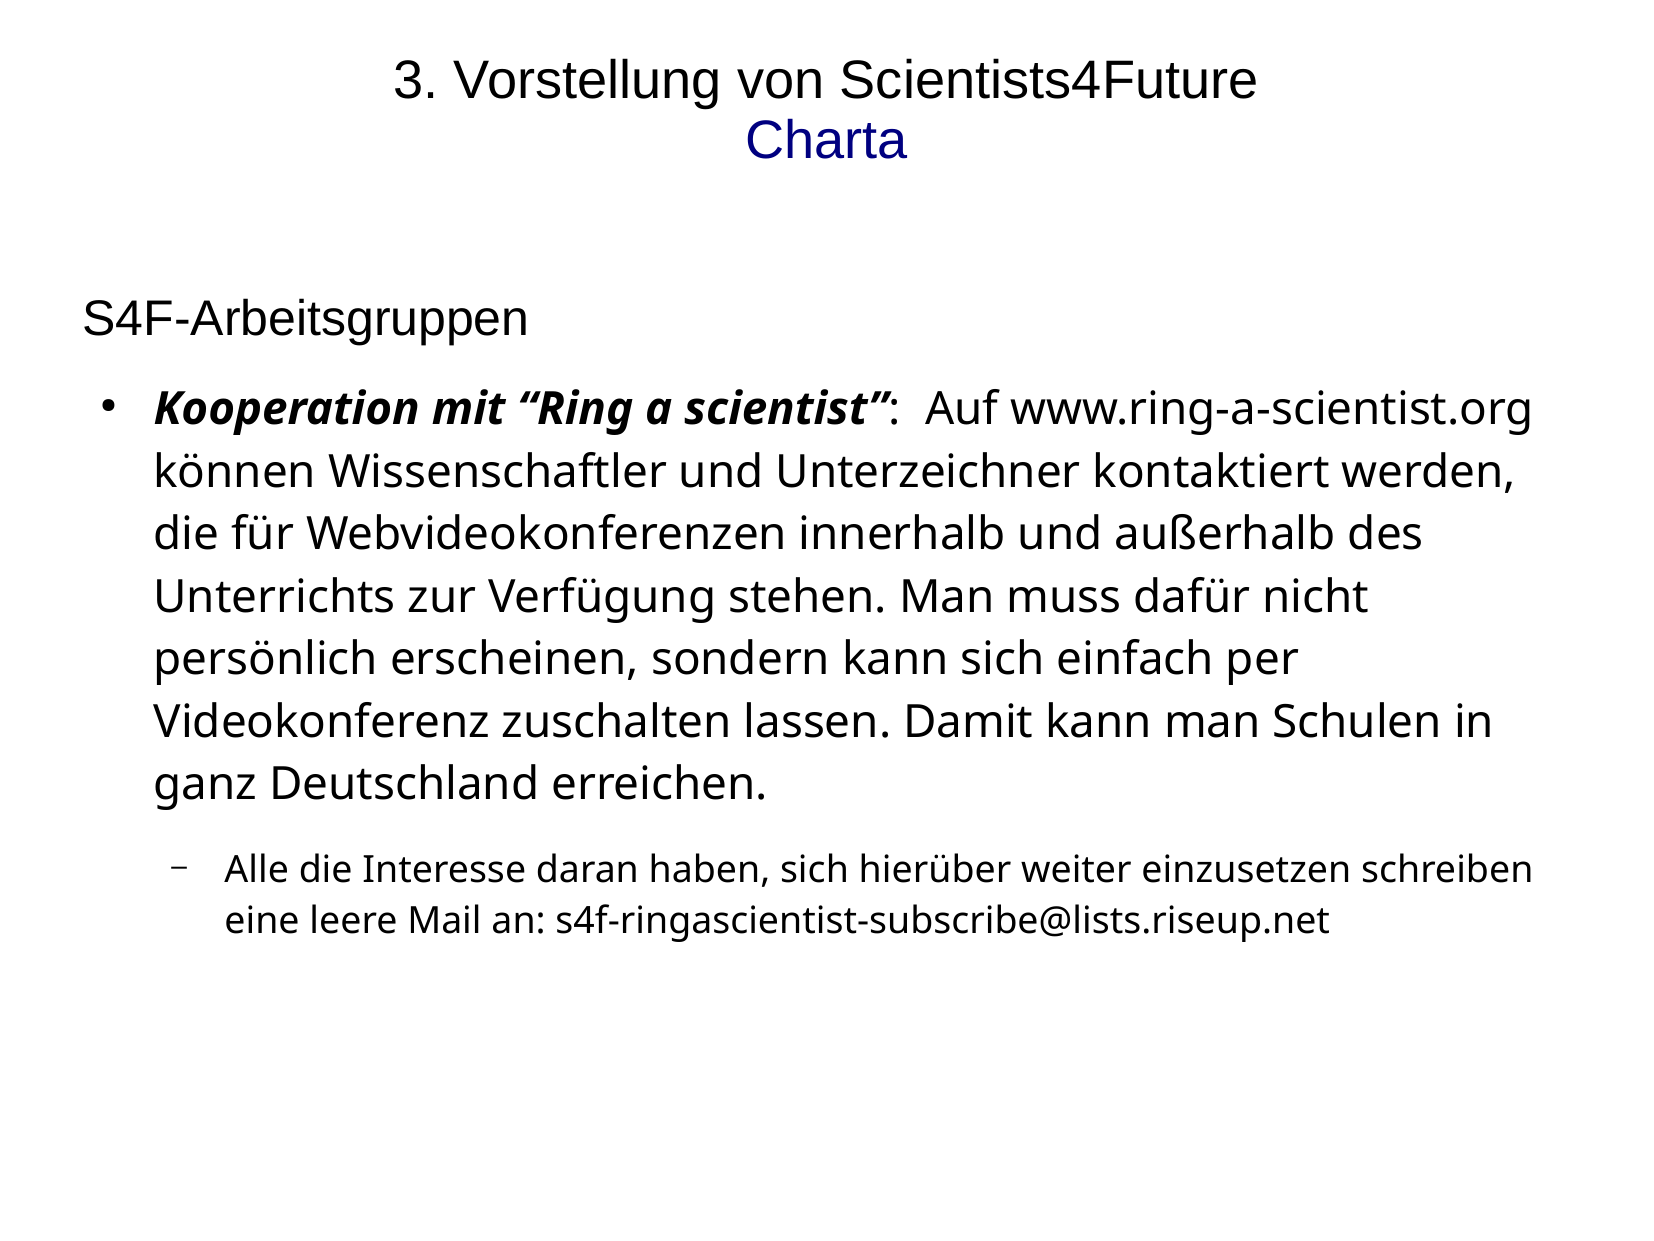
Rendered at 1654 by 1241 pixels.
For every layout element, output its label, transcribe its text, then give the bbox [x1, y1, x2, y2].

title 3. Vorstellung von Scientists4Future Charta [82, 49, 1571, 257]
list S4F-Arbeitsgruppen Kooperation mit “Ring a scientist”: Auf www.ring-a-scientist.org können Wissenschaftler und Unterzeichner kontaktiert werden, die für Webvideokonferenzen innerhalb und außerhalb des Unterrichts zur Verfügung stehen. Man muss dafür nicht persönlich erscheinen, sondern kann sich einfach per Videokonferenz zuschalten lassen. Damit kann man Schulen in ganz Deutschland erreichen. Alle die Interesse daran haben, sich hierüber weiter einzusetzen schreiben eine leere Mail an: s4f-ringascientist-subscribe@lists.riseup.net [82, 290, 1571, 1109]
